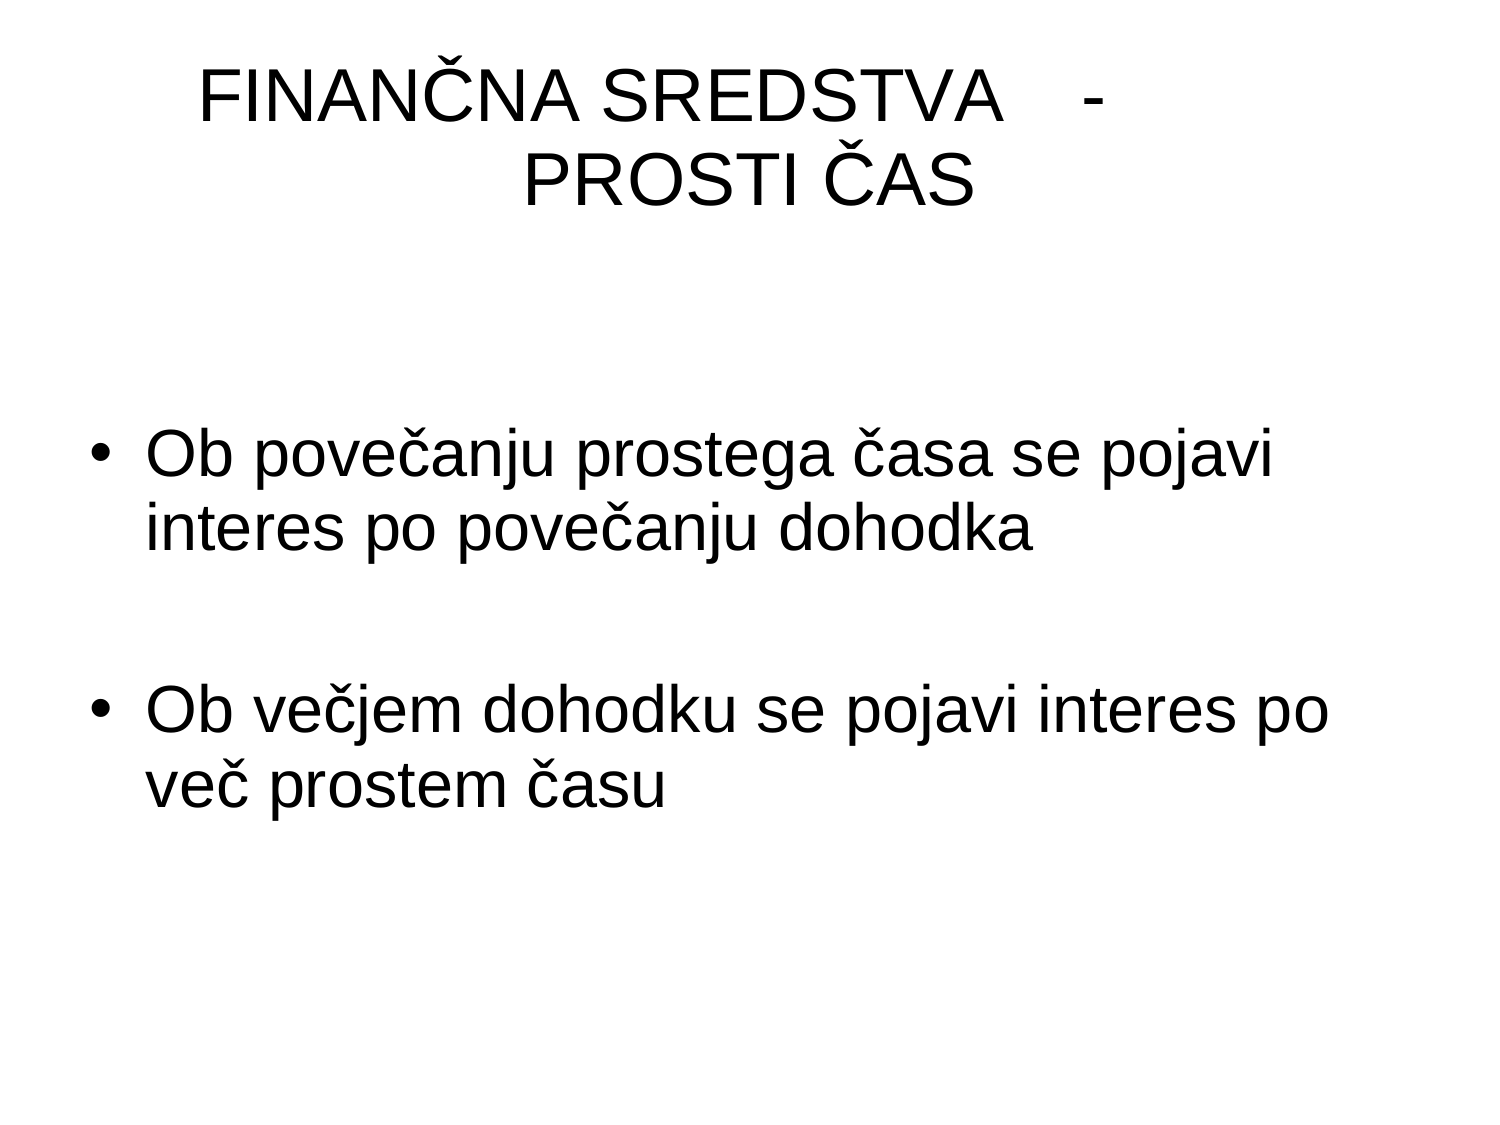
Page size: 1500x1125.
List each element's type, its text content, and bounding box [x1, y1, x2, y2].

title FINANČNA SREDSTVA - PROSTI ČAS [75, 21, 1425, 257]
list Ob povečanju prostega časa se pojavi interes po povečanju dohodka Ob večjem dohodku se pojavi interes po več prostem času [75, 408, 1425, 1005]
